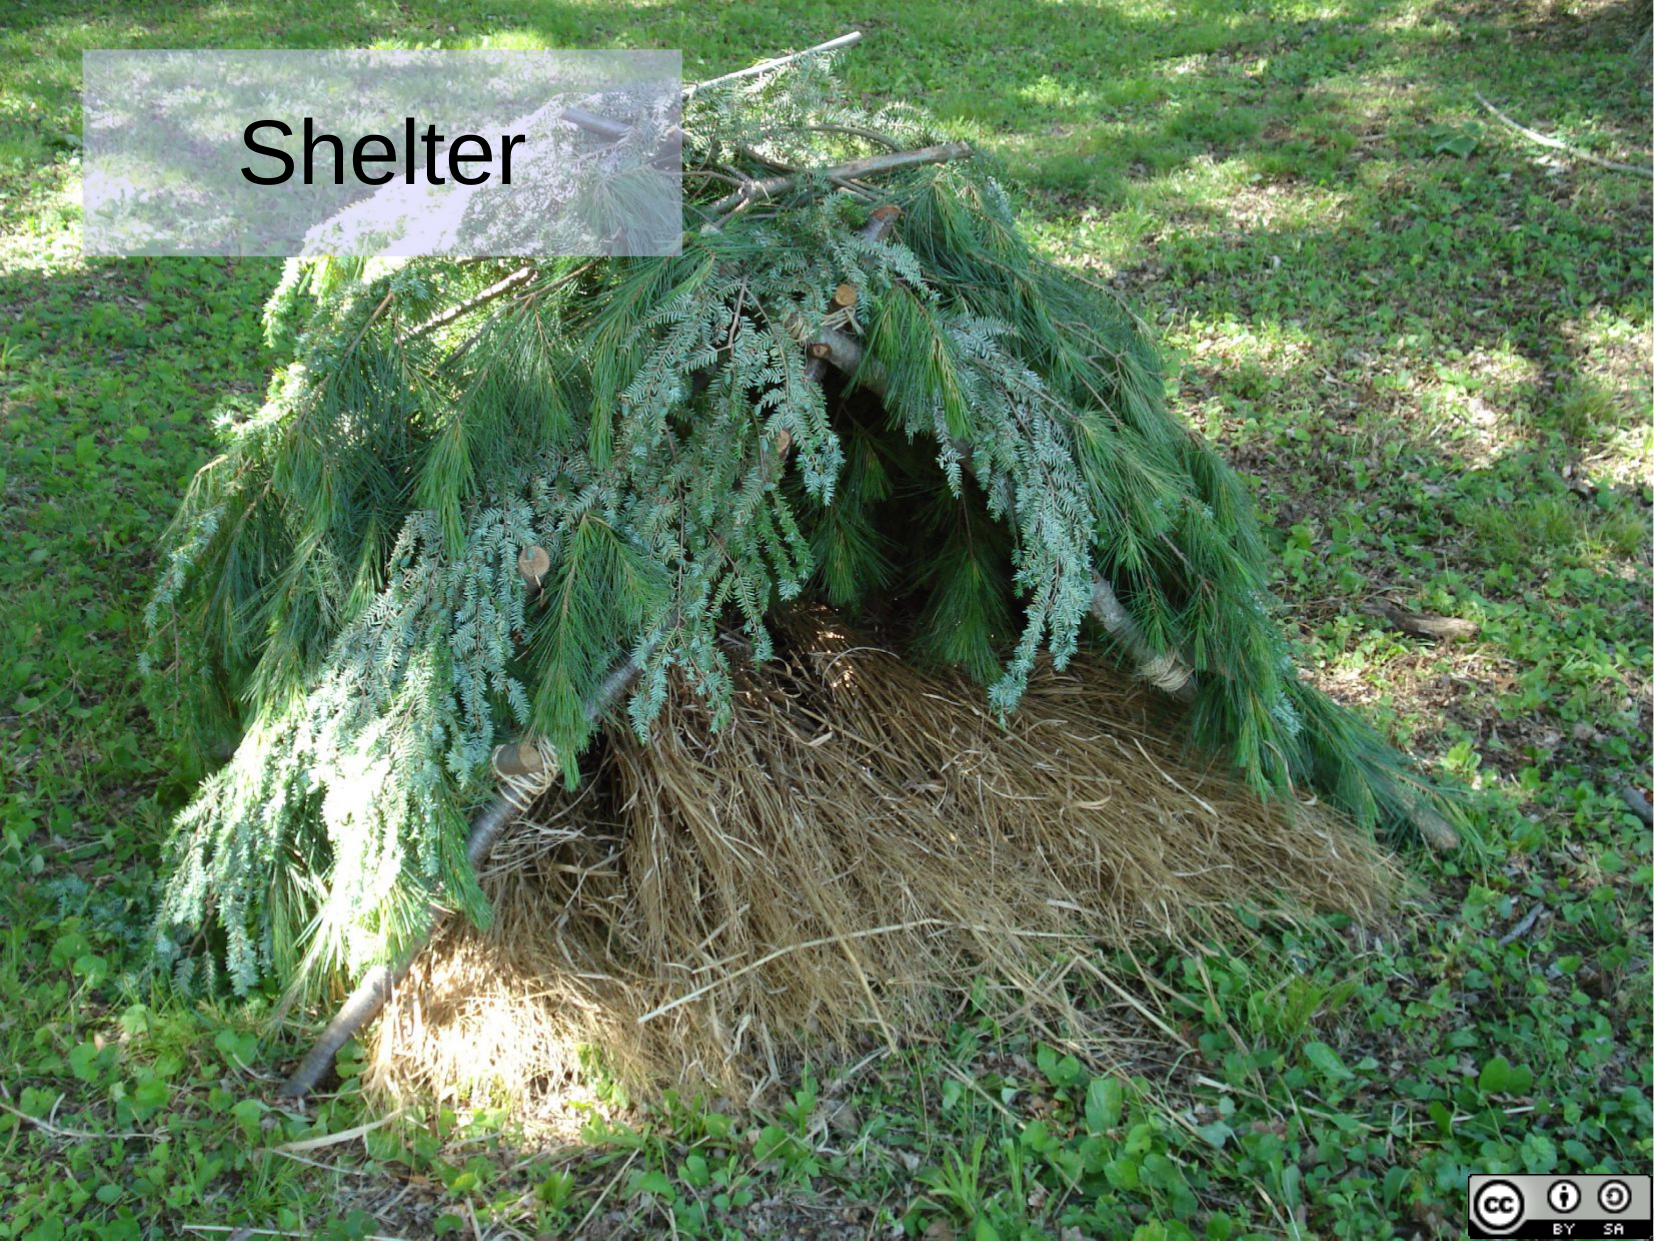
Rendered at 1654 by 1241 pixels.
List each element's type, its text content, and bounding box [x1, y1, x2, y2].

title Shelter [82, 49, 683, 257]
picture [0, 0, 1654, 1241]
